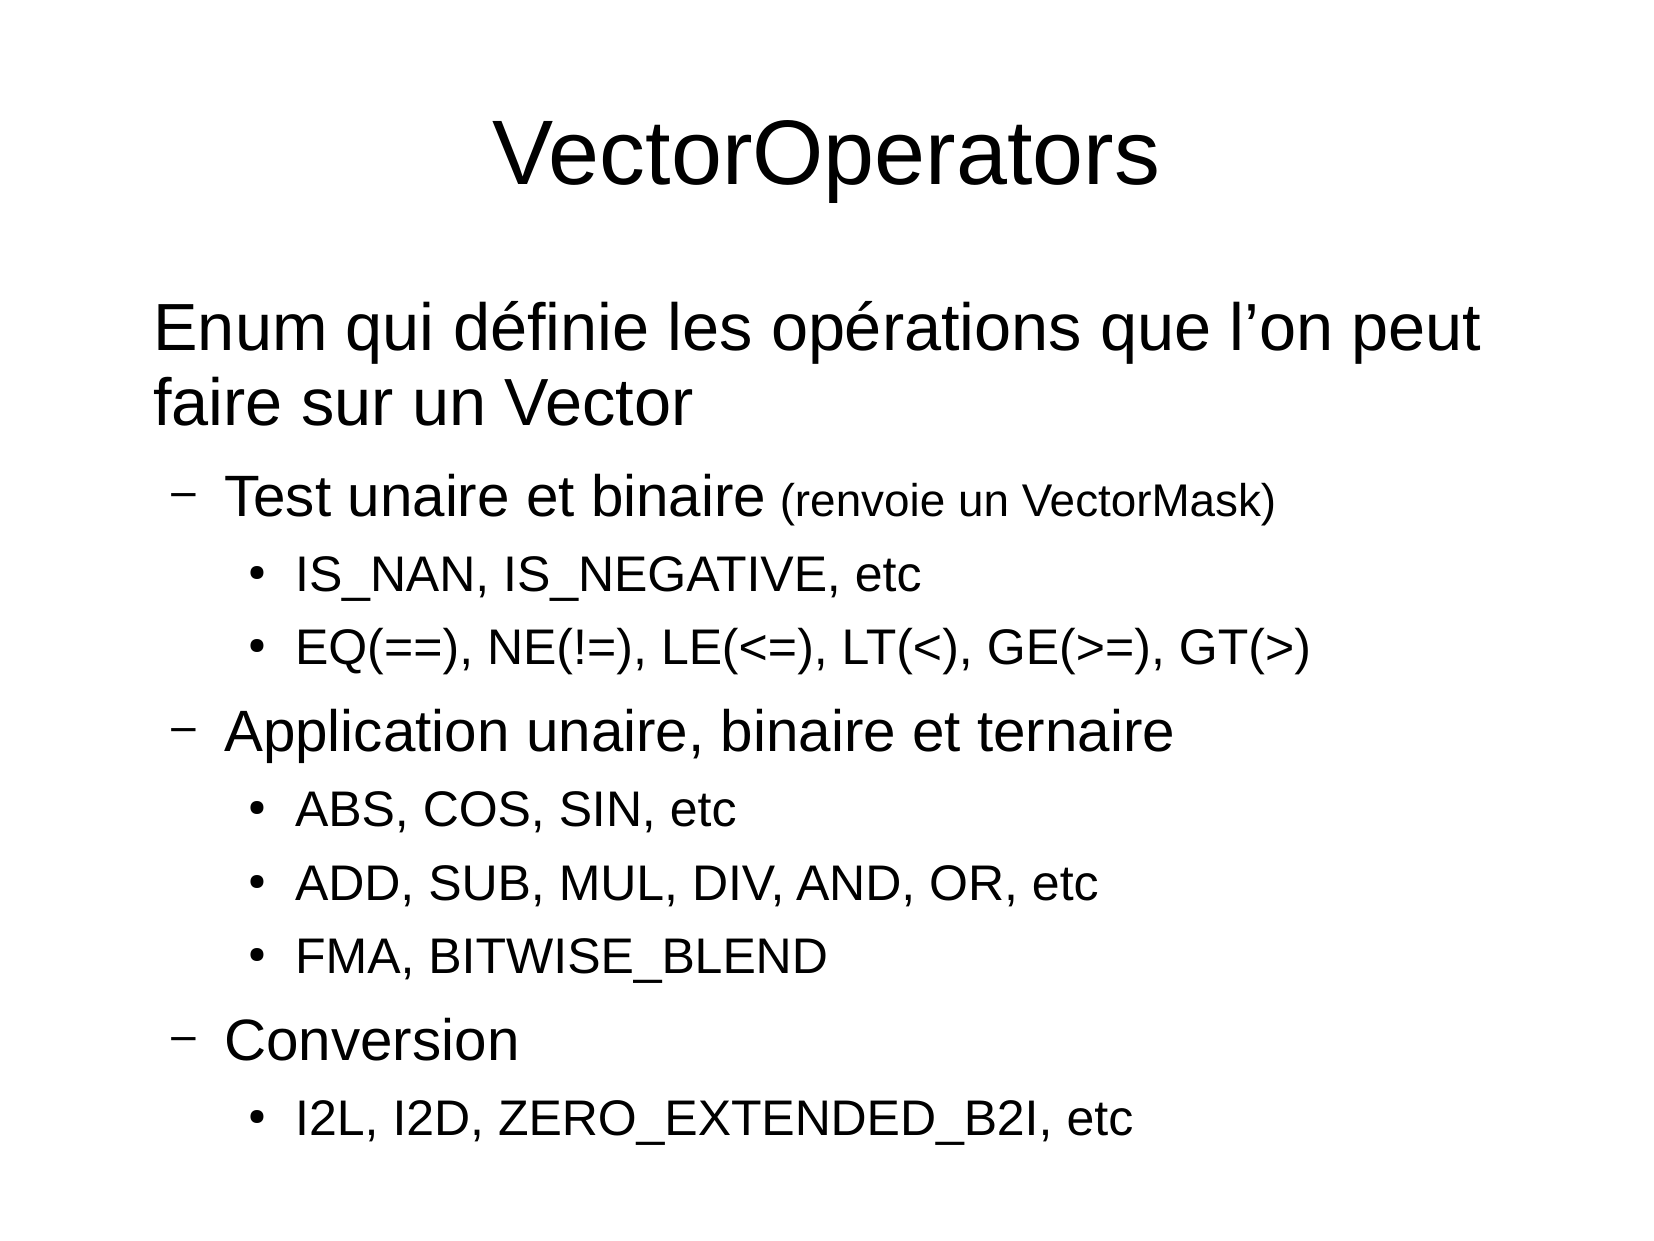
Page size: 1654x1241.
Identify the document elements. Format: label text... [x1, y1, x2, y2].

list Enum qui définie les opérations que l’on peut faire sur un Vector Test unaire et binaire (renvoie un VectorMask) IS_NAN, IS_NEGATIVE, etc EQ(==), NE(!=), LE(<=), LT(<), GE(>=), GT(>) Application unaire, binaire et ternaire ABS, COS, SIN, etc ADD, SUB, MUL, DIV, AND, OR, etc FMA, BITWISE_BLEND Conversion I2L, I2D, ZERO_EXTENDED_B2I, etc [82, 290, 1571, 1156]
title VectorOperators [82, 49, 1571, 257]
